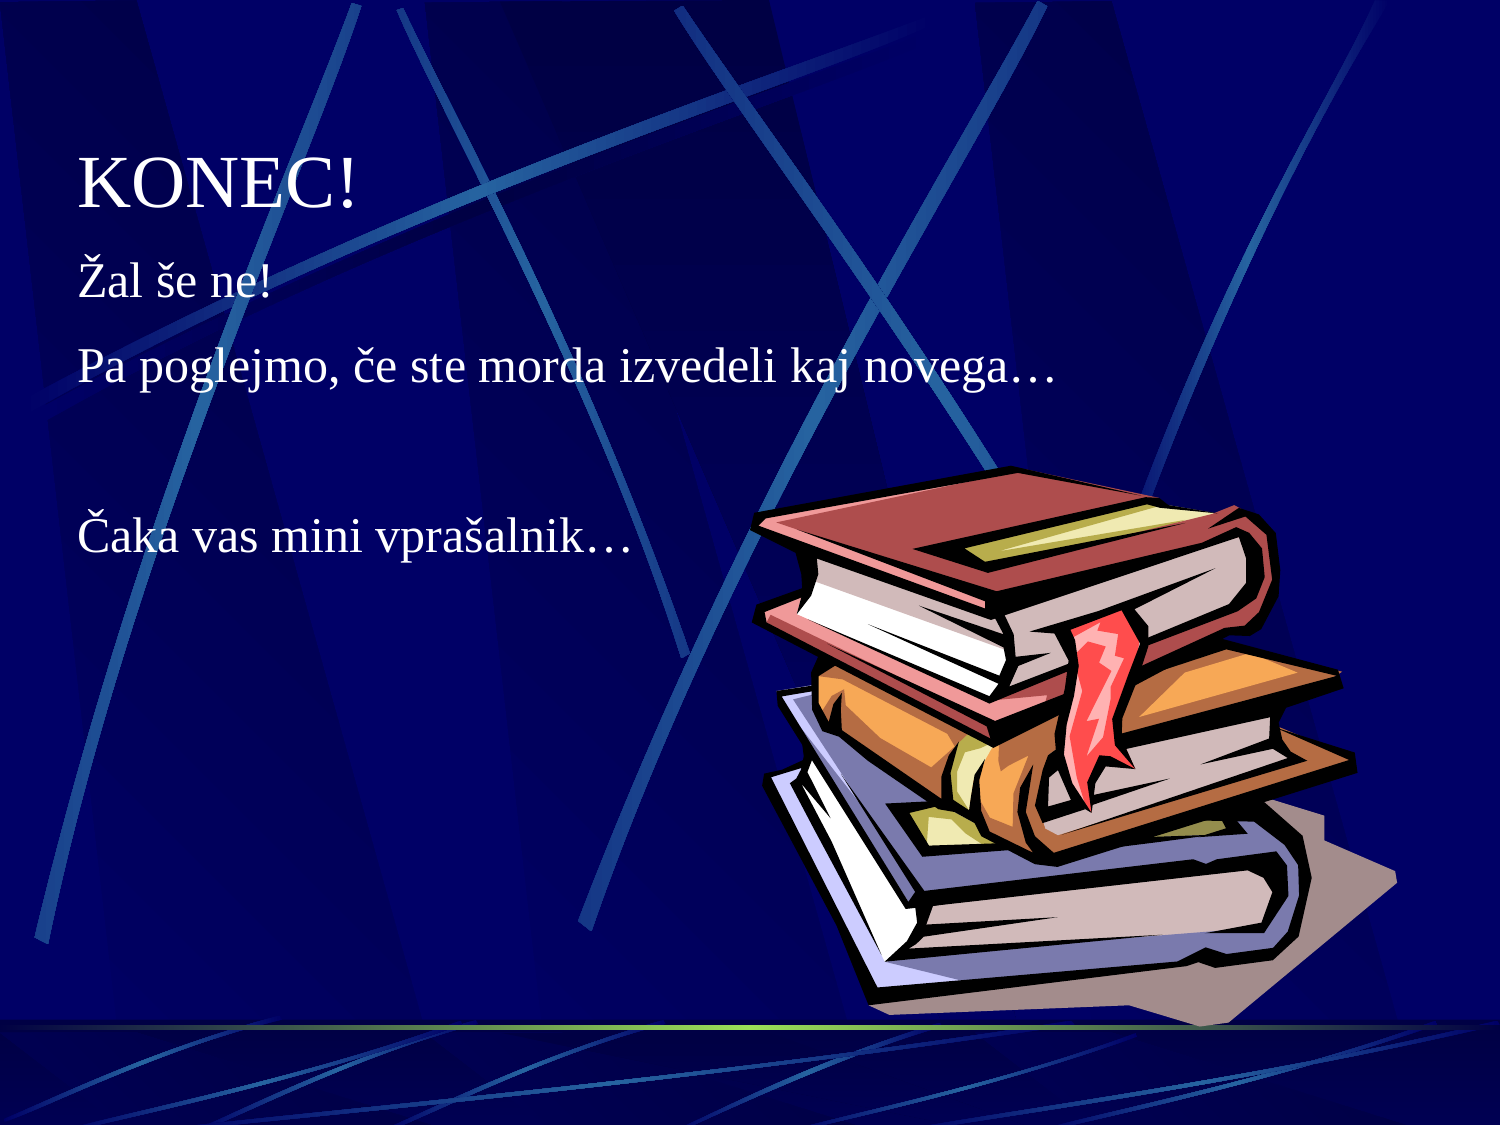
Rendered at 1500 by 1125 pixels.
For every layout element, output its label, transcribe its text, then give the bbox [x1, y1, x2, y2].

text_box KONEC! Žal še ne! Pa poglejmo, če ste morda izvedeli kaj novega… Čaka vas mini vprašalnik… [62, 124, 1400, 740]
picture [750, 462, 1403, 1032]
